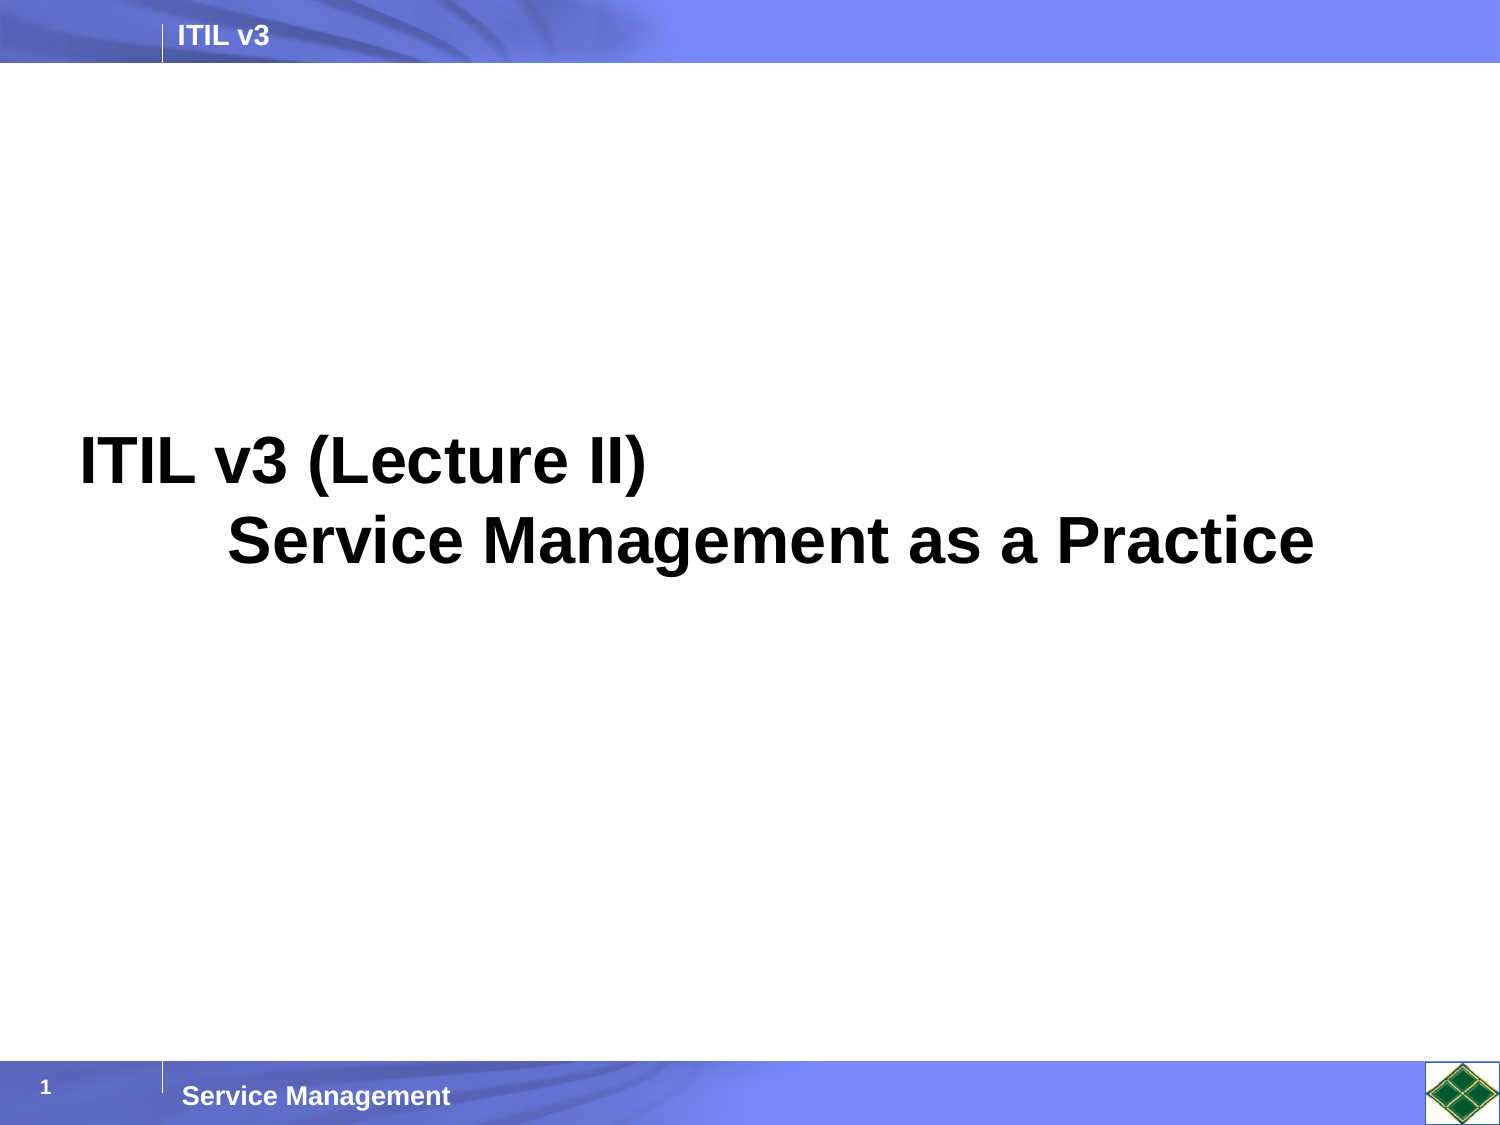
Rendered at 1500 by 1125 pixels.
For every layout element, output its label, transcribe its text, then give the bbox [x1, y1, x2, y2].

text_box ITIL v3 (Lecture II) Service Management as a Practice [64, 409, 1369, 740]
picture [1426, 1063, 1499, 1124]
text_box <číslo> [25, 1066, 191, 1119]
picture [0, 1061, 1500, 1125]
picture [0, 0, 1500, 63]
